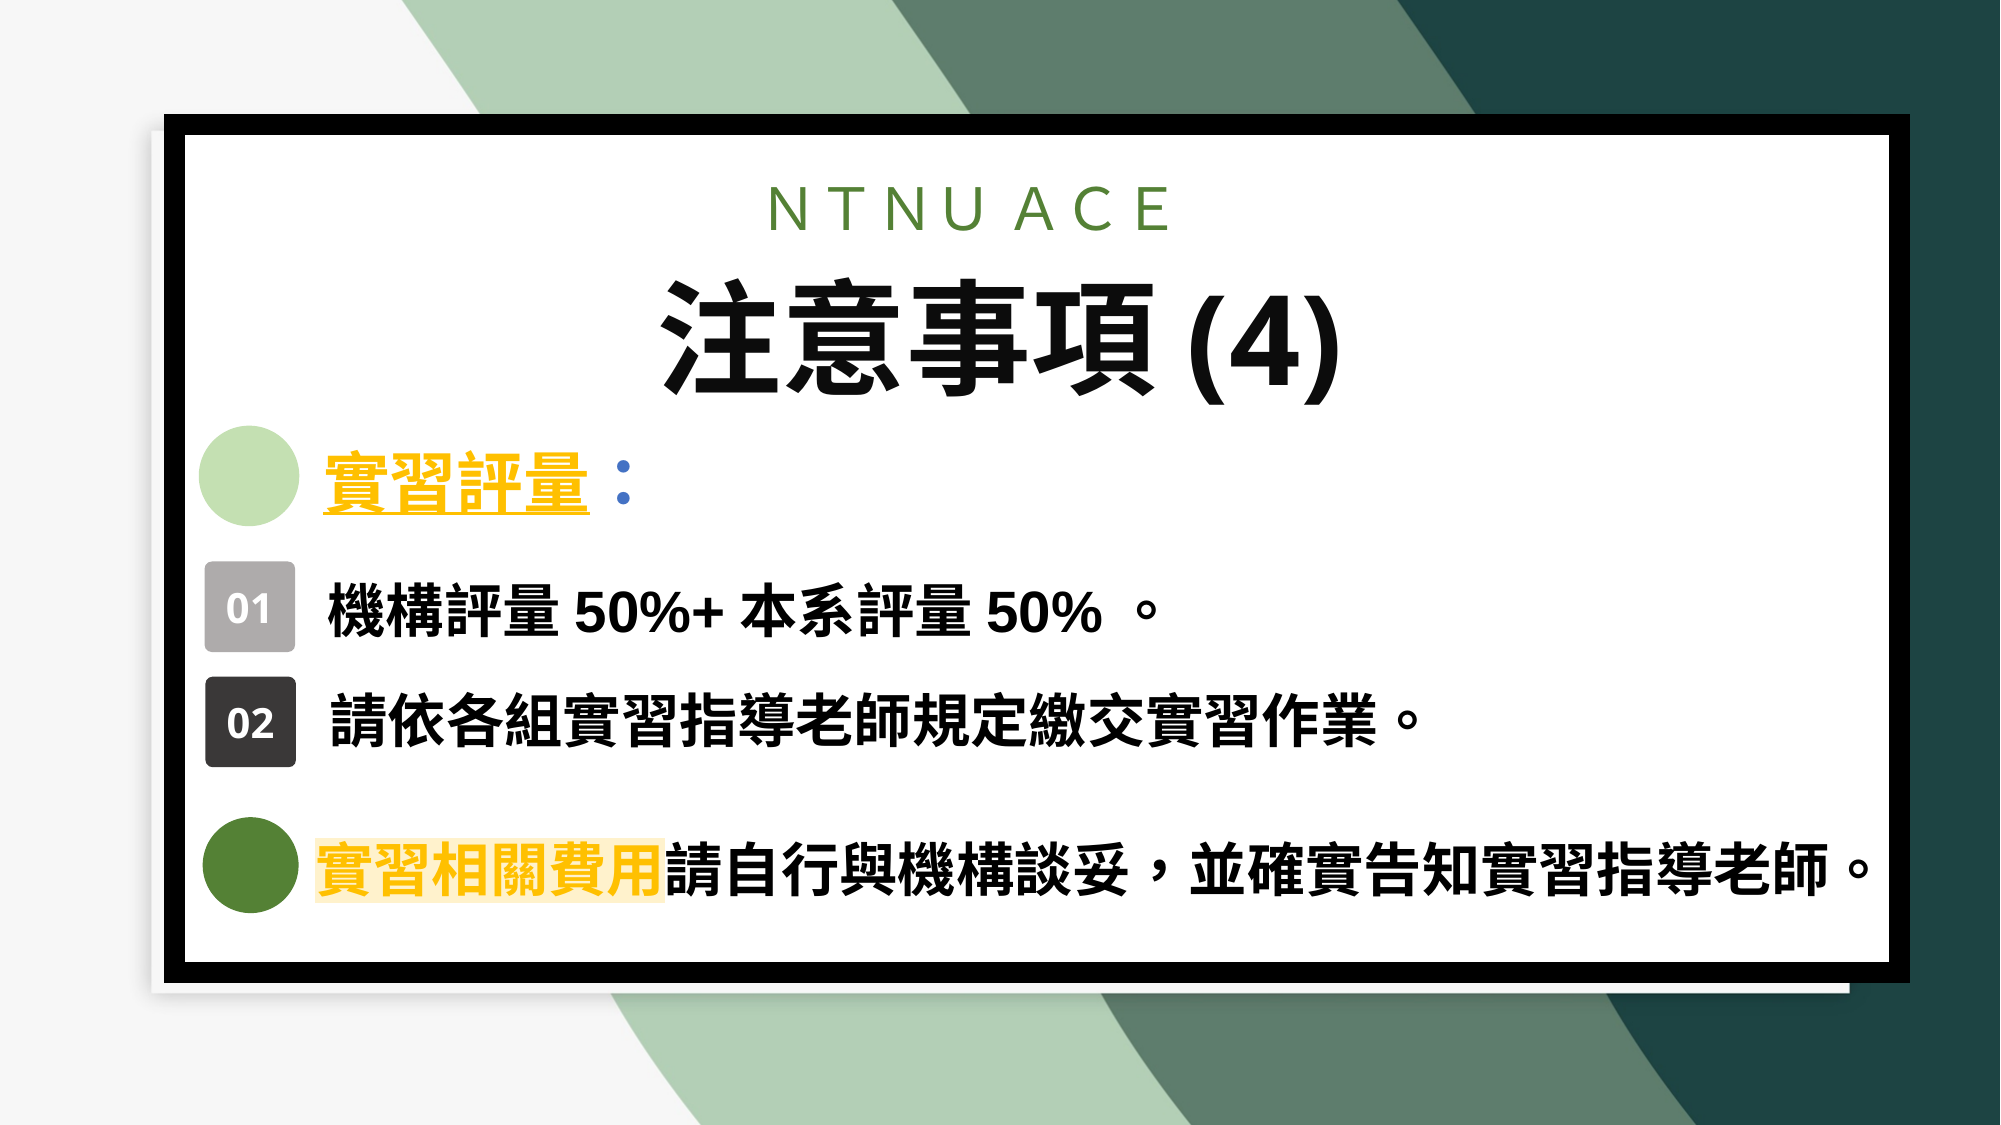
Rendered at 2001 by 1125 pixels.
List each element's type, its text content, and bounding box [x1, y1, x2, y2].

text_box 實習評量： [308, 433, 1878, 530]
text_box ＮＴＮＵ ＡＣＥ [745, 164, 1255, 250]
text_box 01 [204, 561, 296, 653]
text_box 注意事項(4) [554, 253, 1445, 418]
text_box 實習相關費用請自行與機構談妥，並確實告知實習指導老師。 [304, 827, 2000, 909]
picture [0, 0, 2000, 1125]
text_box [175, 125, 1899, 973]
text_box 機構評量50%+本系評量50%。 [317, 568, 1683, 650]
text_box 請依各組實習指導老師規定繳交實習作業。 [314, 676, 1679, 808]
text_box 02 [205, 676, 296, 768]
